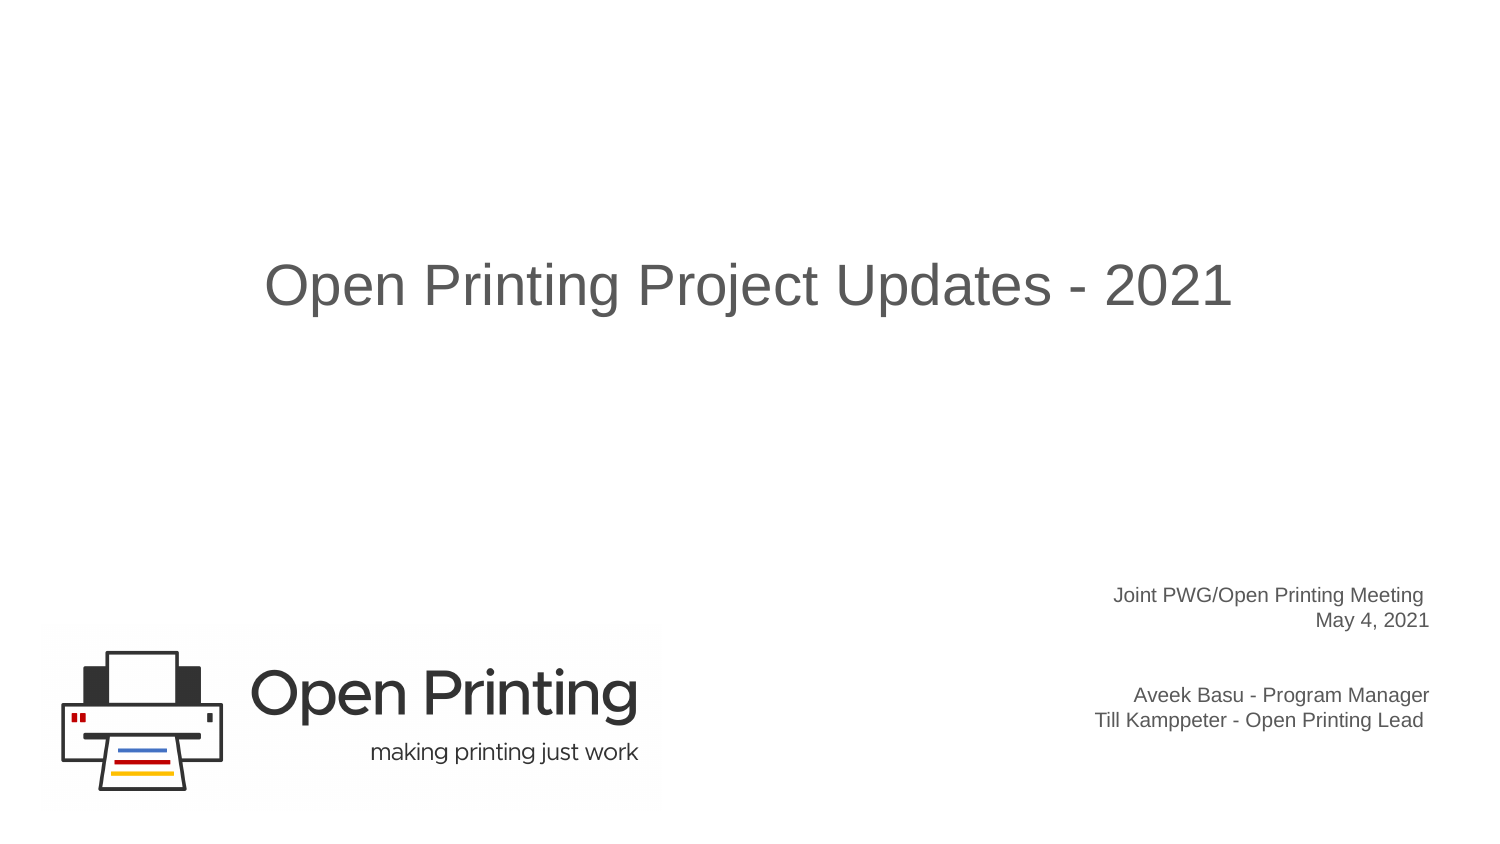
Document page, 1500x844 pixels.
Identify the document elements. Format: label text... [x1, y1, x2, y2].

picture [41, 624, 662, 812]
subtitle Joint PWG/Open Printing Meeting May 4, 2021 Aveek Basu - Program Manager Till Kamppeter - Open Printing Lead [899, 566, 1445, 800]
subtitle Open Printing Project Updates - 2021 [51, 232, 1449, 363]
